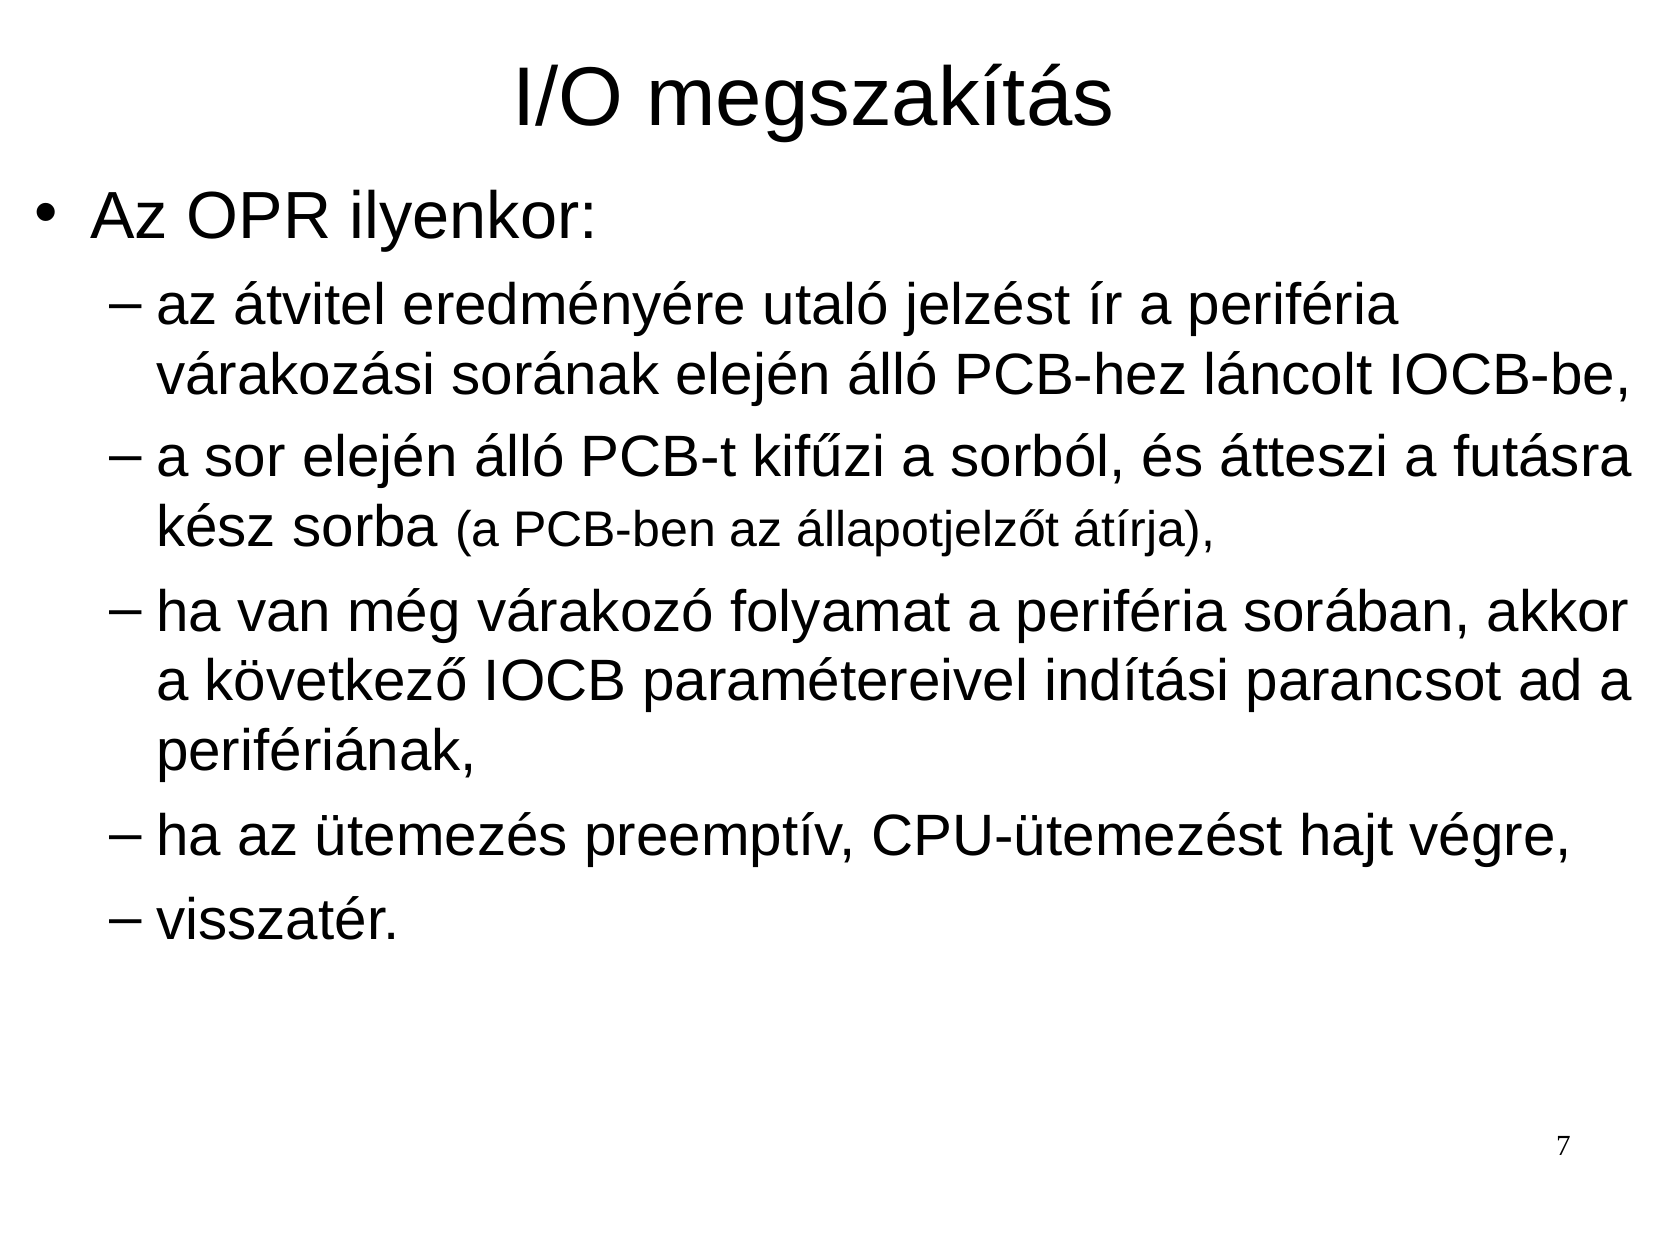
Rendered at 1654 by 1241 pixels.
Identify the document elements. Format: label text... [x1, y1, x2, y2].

list Az OPR ilyenkor: az átvitel eredményére utaló jelzést ír a periféria várakozási sorának elején álló PCB-hez láncolt IOCB-be, a sor elején álló PCB-t kifűzi a sorból, és átteszi a futásra kész sorba (a PCB-ben az állapotjelzőt átírja), ha van még várakozó folyamat a periféria sorában, akkor a következő IOCB paramétereivel indítási parancsot ad a perifériának, ha az ütemezés preemptív, CPU-ütemezést hajt végre, visszatér. [19, 164, 1654, 1206]
title I/O megszakítás [136, 20, 1491, 164]
